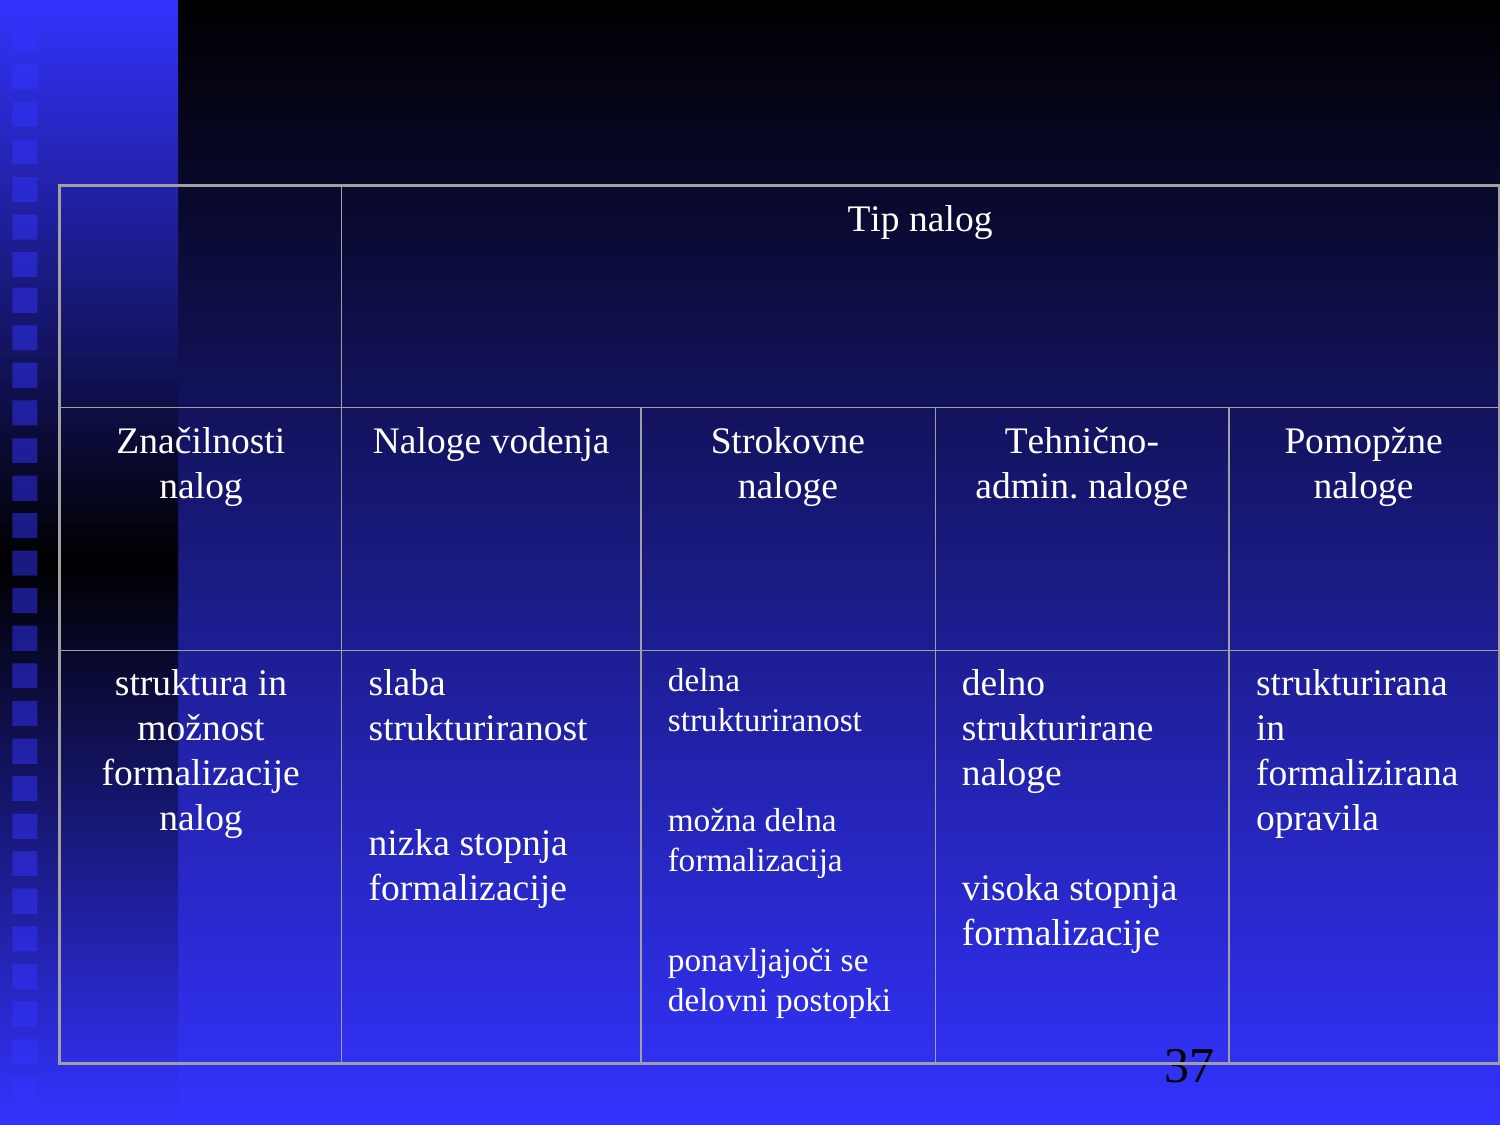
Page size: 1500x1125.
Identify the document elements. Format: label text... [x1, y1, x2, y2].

text_box Značilnosti nalog [72, 408, 330, 650]
text_box delno strukturirane naloge visoka stopnja formalizacije [947, 651, 1217, 1062]
text_box struktura in možnost formalizacije nalog [72, 651, 330, 1062]
text_box delna strukturiranost možna delna formalizacija ponavljajoči se delovni postopki [653, 651, 923, 1062]
text_box Strokovne naloge [653, 408, 923, 650]
text_box slaba strukturiranost nizka stopnja formalizacije [353, 651, 629, 1062]
text_box strukturirana in formalizirana opravila [1241, 651, 1487, 1062]
text_box Naloge vodenja [353, 408, 629, 650]
text_box Tehnično-admin. naloge [947, 408, 1217, 650]
text_box Pomopžne naloge [1241, 408, 1487, 650]
text_box Tip nalog [353, 187, 1487, 407]
